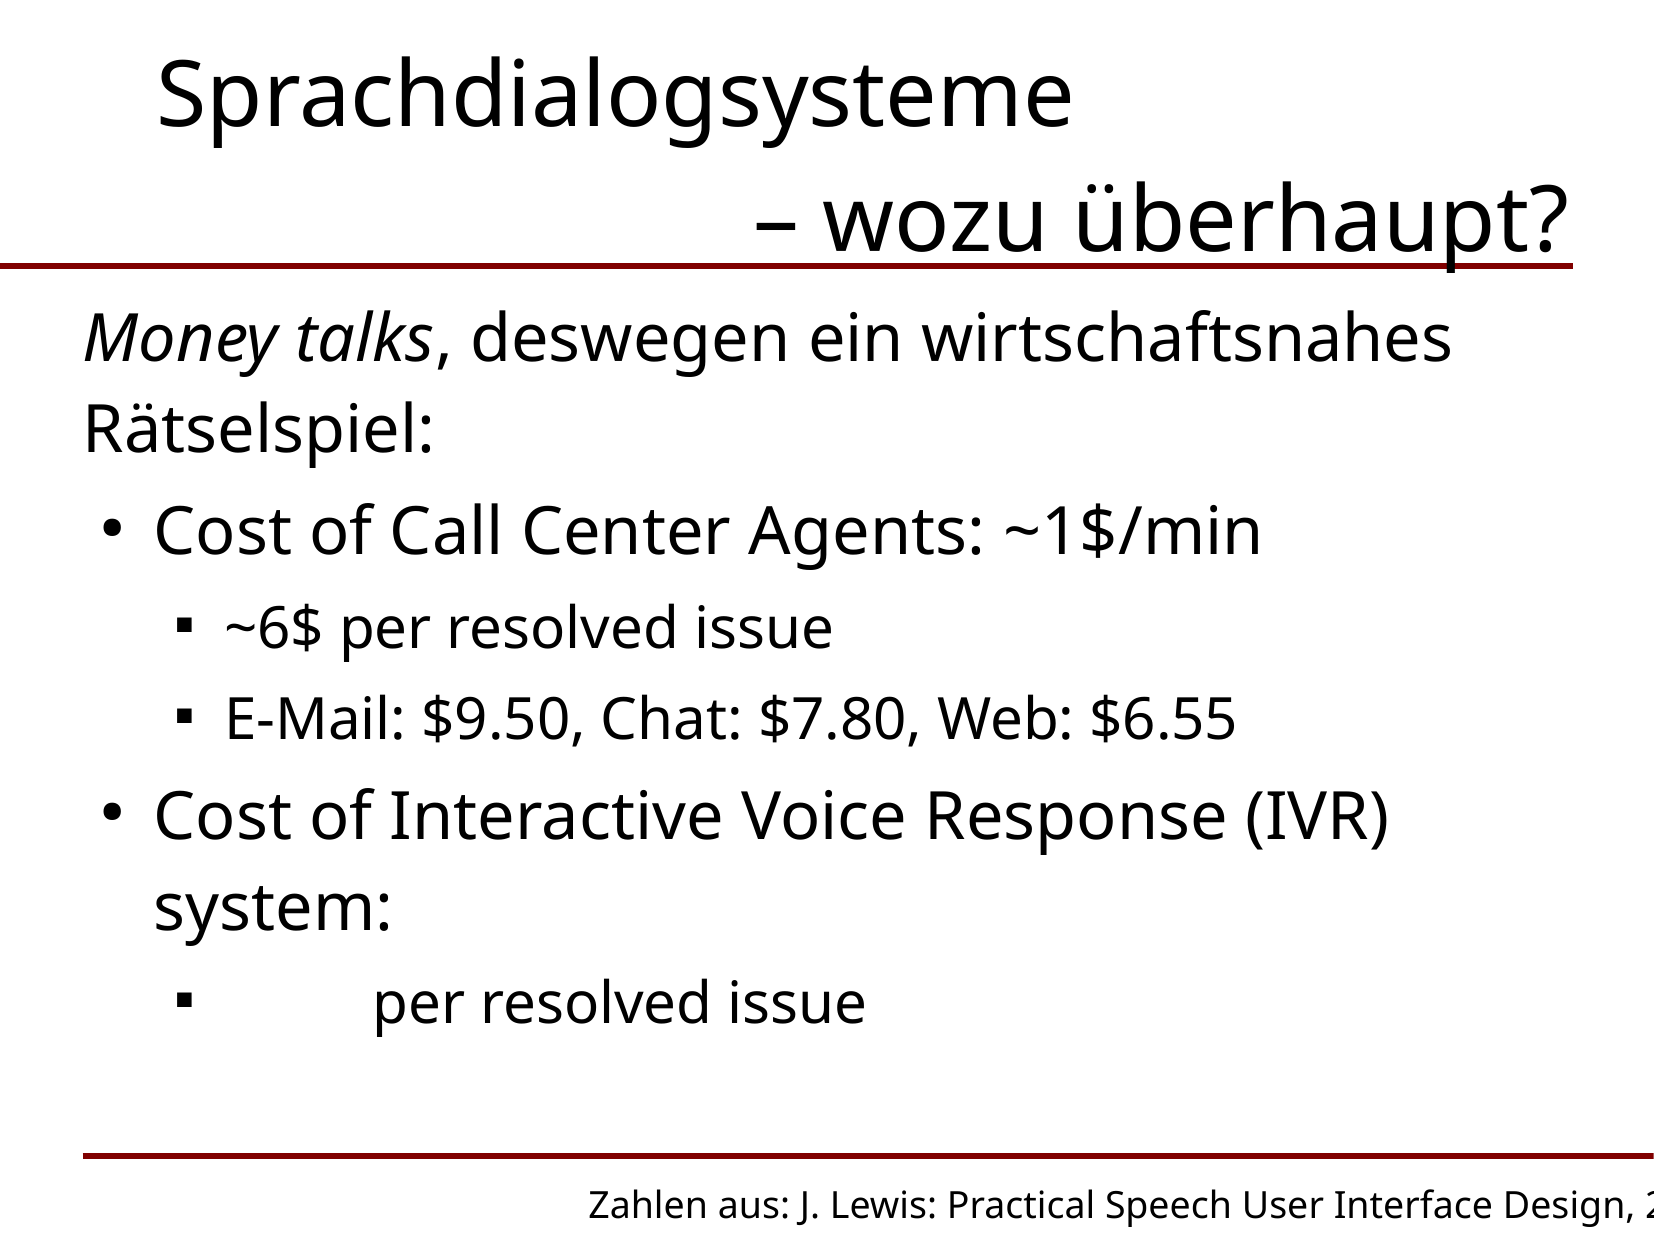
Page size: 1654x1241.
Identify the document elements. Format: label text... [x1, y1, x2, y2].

title Sprachdialogsysteme – wozu überhaupt? [82, 42, 1571, 264]
text_box Zahlen aus: J. Lewis: Practical Speech User Interface Design, 2011. [573, 1171, 1594, 1237]
list Money talks, deswegen ein wirtschaftsnahes Rätselspiel: Cost of Call Center Agents: ~1$/min ~6$ per resolved issue E-Mail: $9.50, Chat: $7.80, Web: $6.55 Cost of Interactive Voice Response (IVR) system: ~20¢ per resolved issue [82, 290, 1571, 1188]
